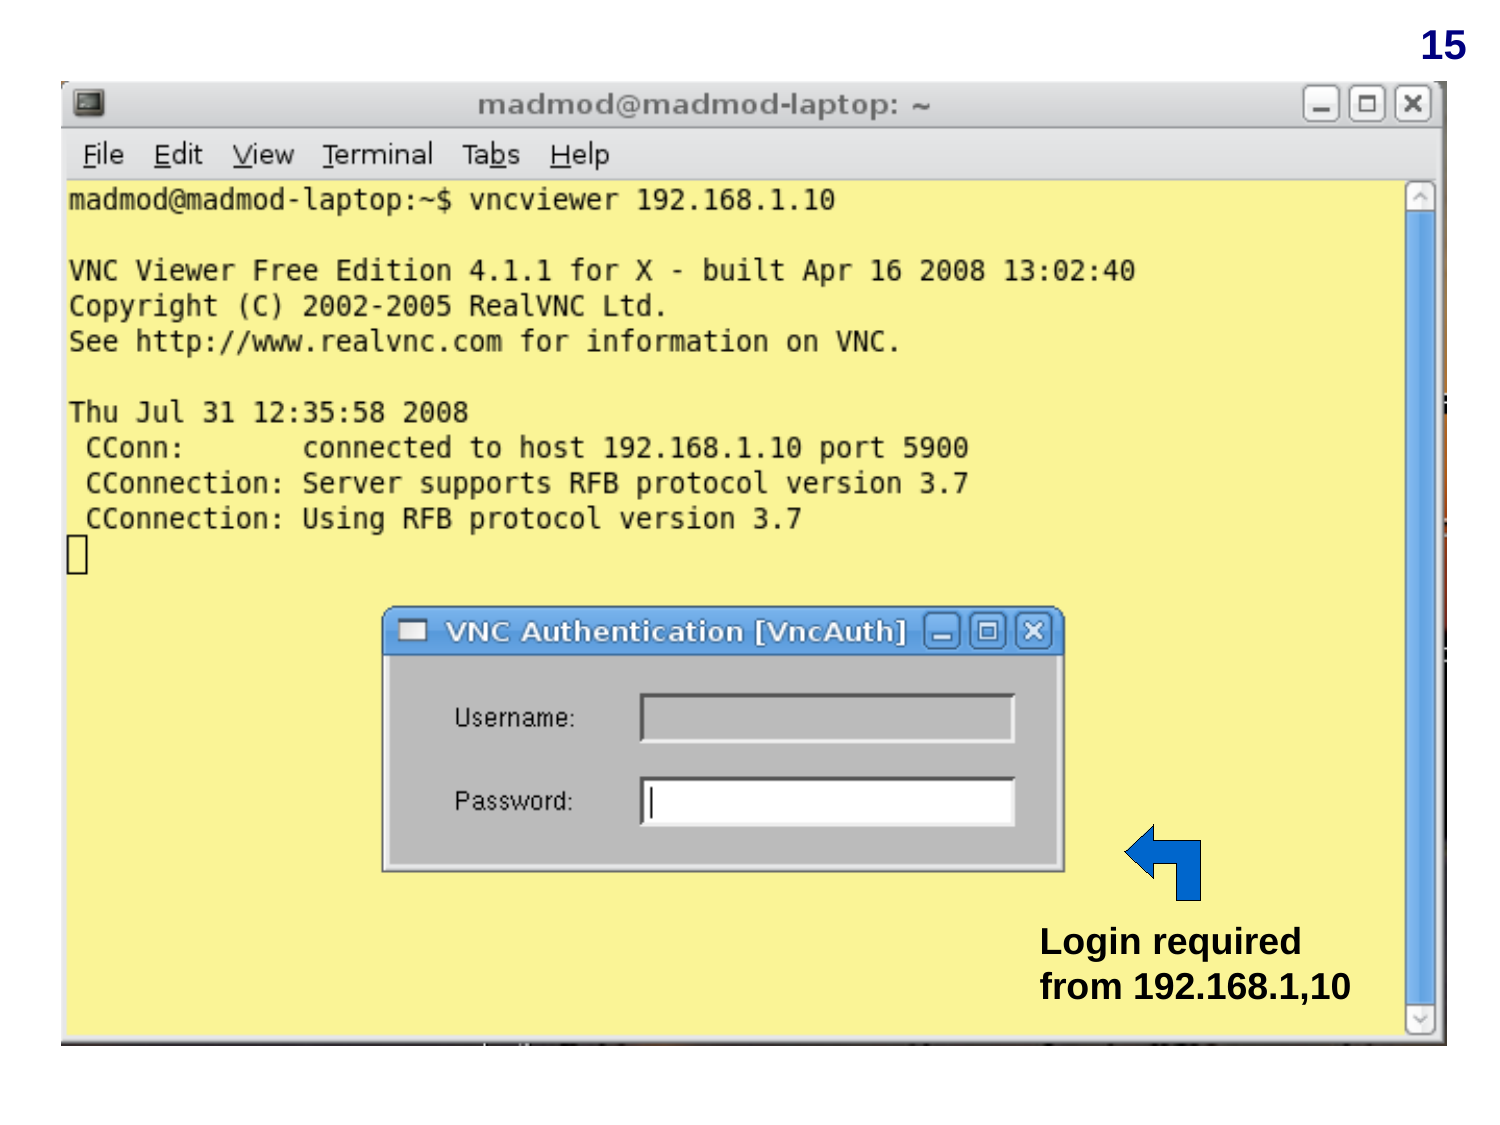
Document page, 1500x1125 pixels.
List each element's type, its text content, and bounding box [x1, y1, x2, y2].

picture [61, 81, 1447, 1046]
text_box Login required from 192.168.1,10 [1024, 909, 1394, 1022]
text_box [1124, 824, 1201, 901]
text_box 15 [1387, 10, 1500, 76]
